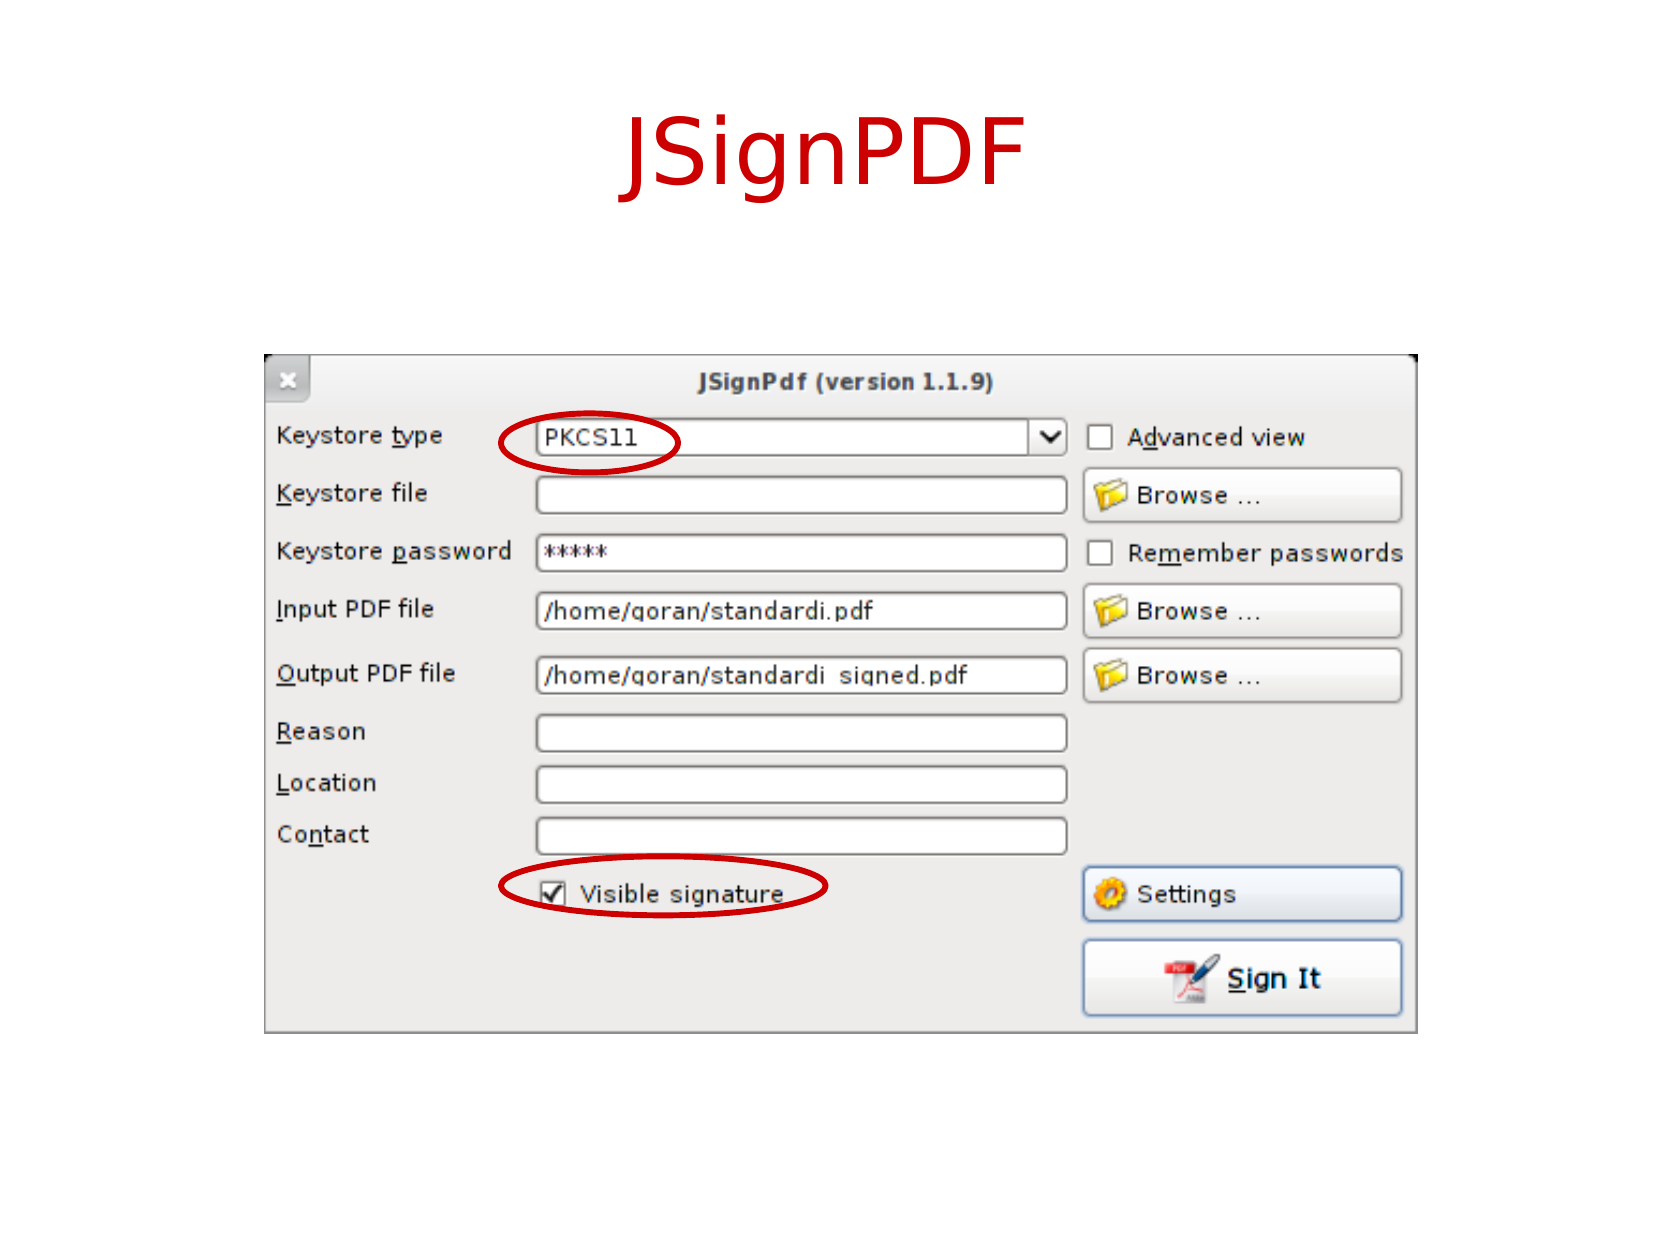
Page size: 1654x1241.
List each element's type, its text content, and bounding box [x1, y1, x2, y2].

picture [264, 354, 1418, 1034]
title JSignPDF [82, 49, 1571, 257]
